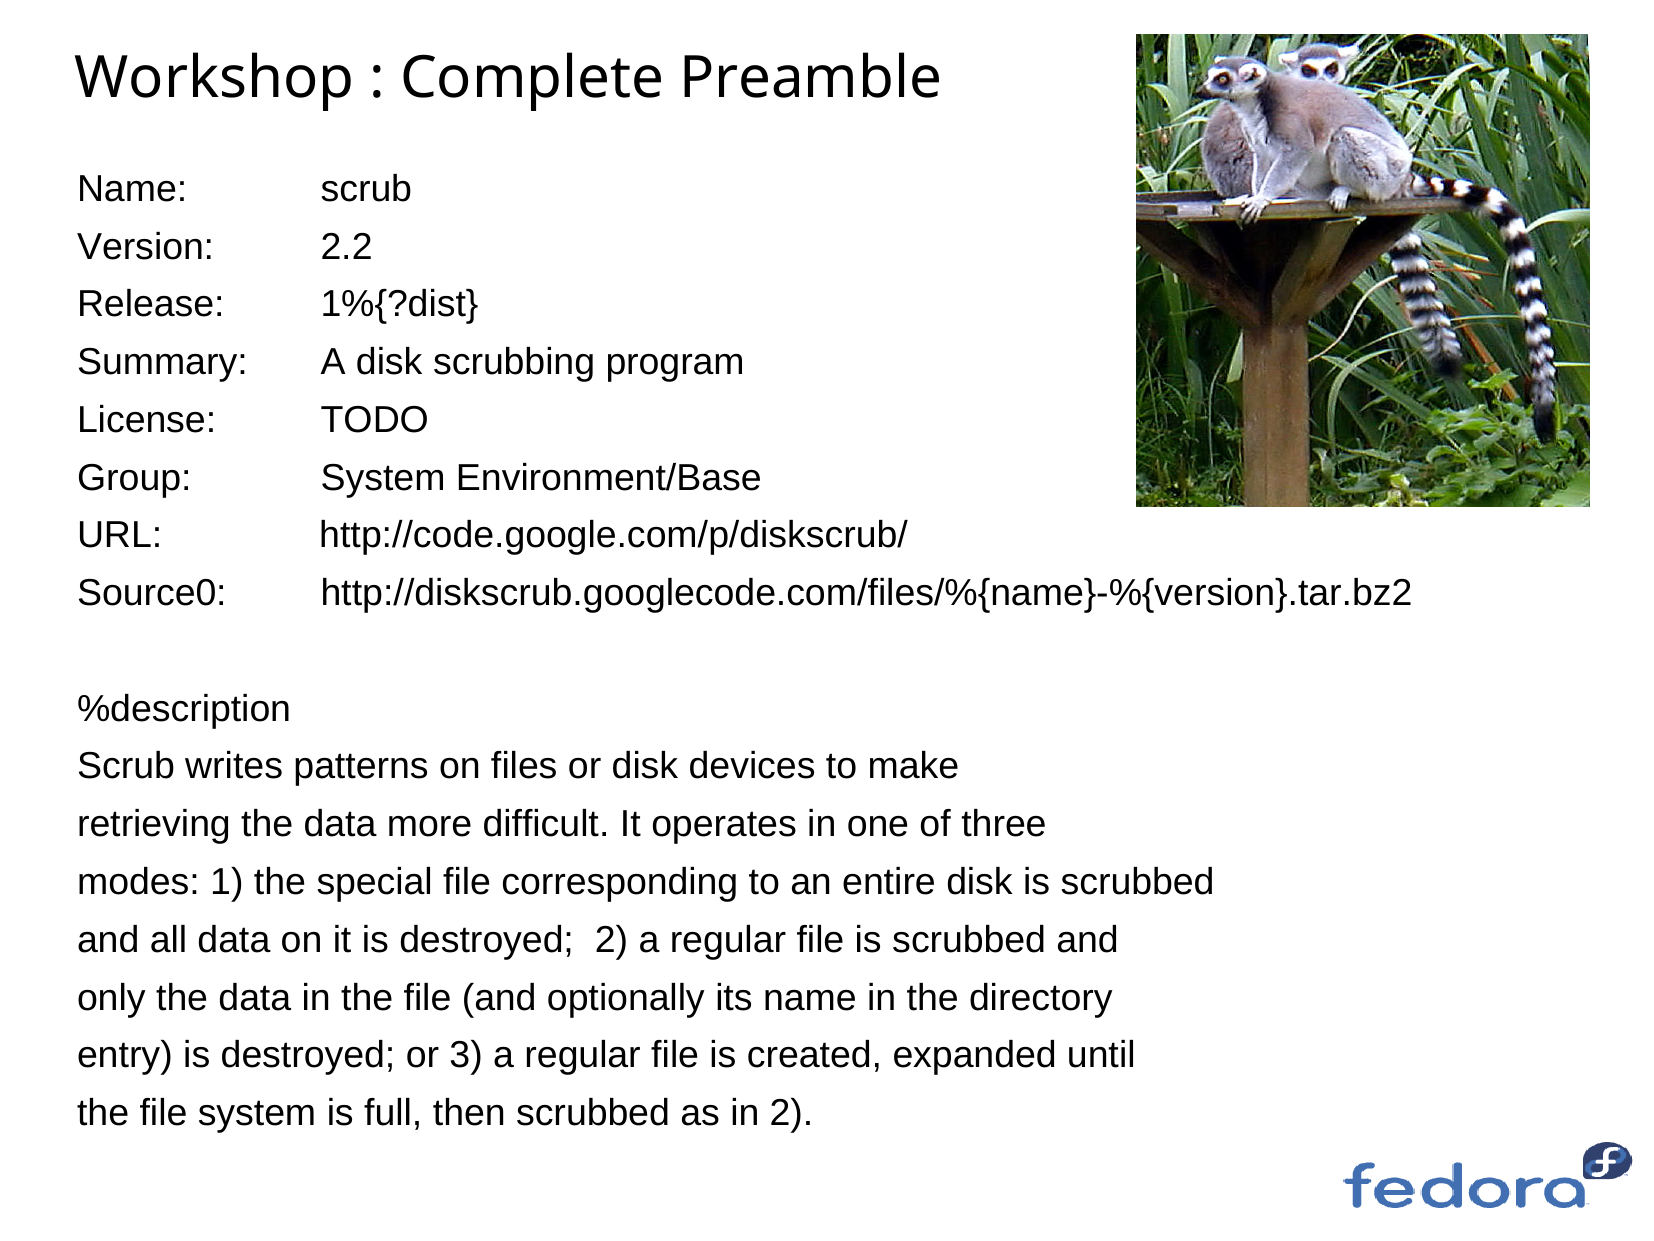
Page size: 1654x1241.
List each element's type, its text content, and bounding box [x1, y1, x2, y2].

picture [1332, 1124, 1651, 1227]
title Workshop : Complete Preamble [74, 13, 1506, 137]
picture [1136, 34, 1590, 507]
list Name: scrub Version: 2.2 Release: 1%{?dist} Summary: A disk scrubbing program License: TODO Group: System Environment/Base URL: http://code.google.com/p/diskscrub/ Source0: http://diskscrub.googlecode.com/files/%{name}-%{version}.tar.bz2 %description Scrub writes patterns on files or disk devices to make retrieving the data more difficult. It operates in one of three modes: 1) the special file corresponding to an entire disk is scrubbed and all data on it is destroyed; 2) a regular file is scrubbed and only the data in the file (and optionally its name in the directory entry) is destroyed; or 3) a regular file is created, expanded until the file system is full, then scrubbed as in 2). [77, 167, 1597, 1189]
